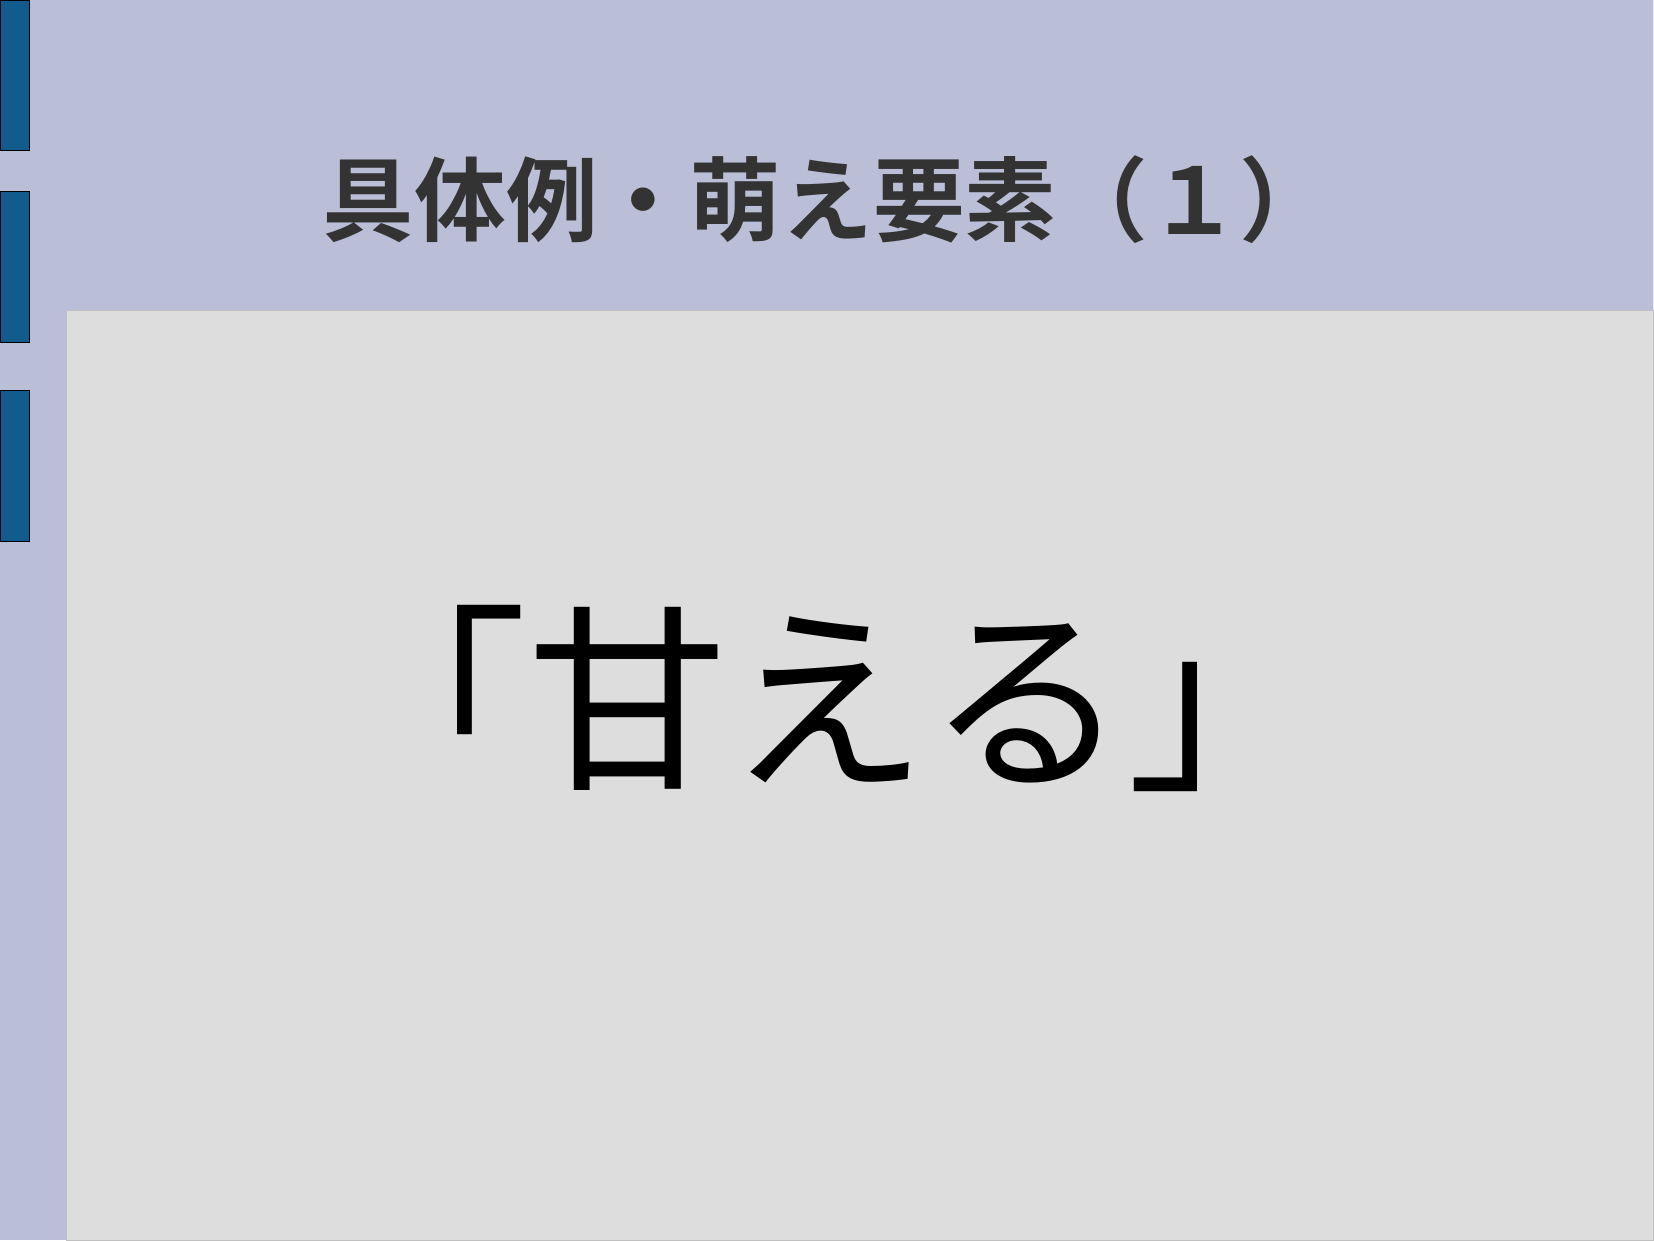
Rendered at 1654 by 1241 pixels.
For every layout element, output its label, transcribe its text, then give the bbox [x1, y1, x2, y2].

title 具体例・萌え要素（１） [121, 91, 1534, 299]
subtitle 「甘える」 [121, 344, 1534, 1127]
